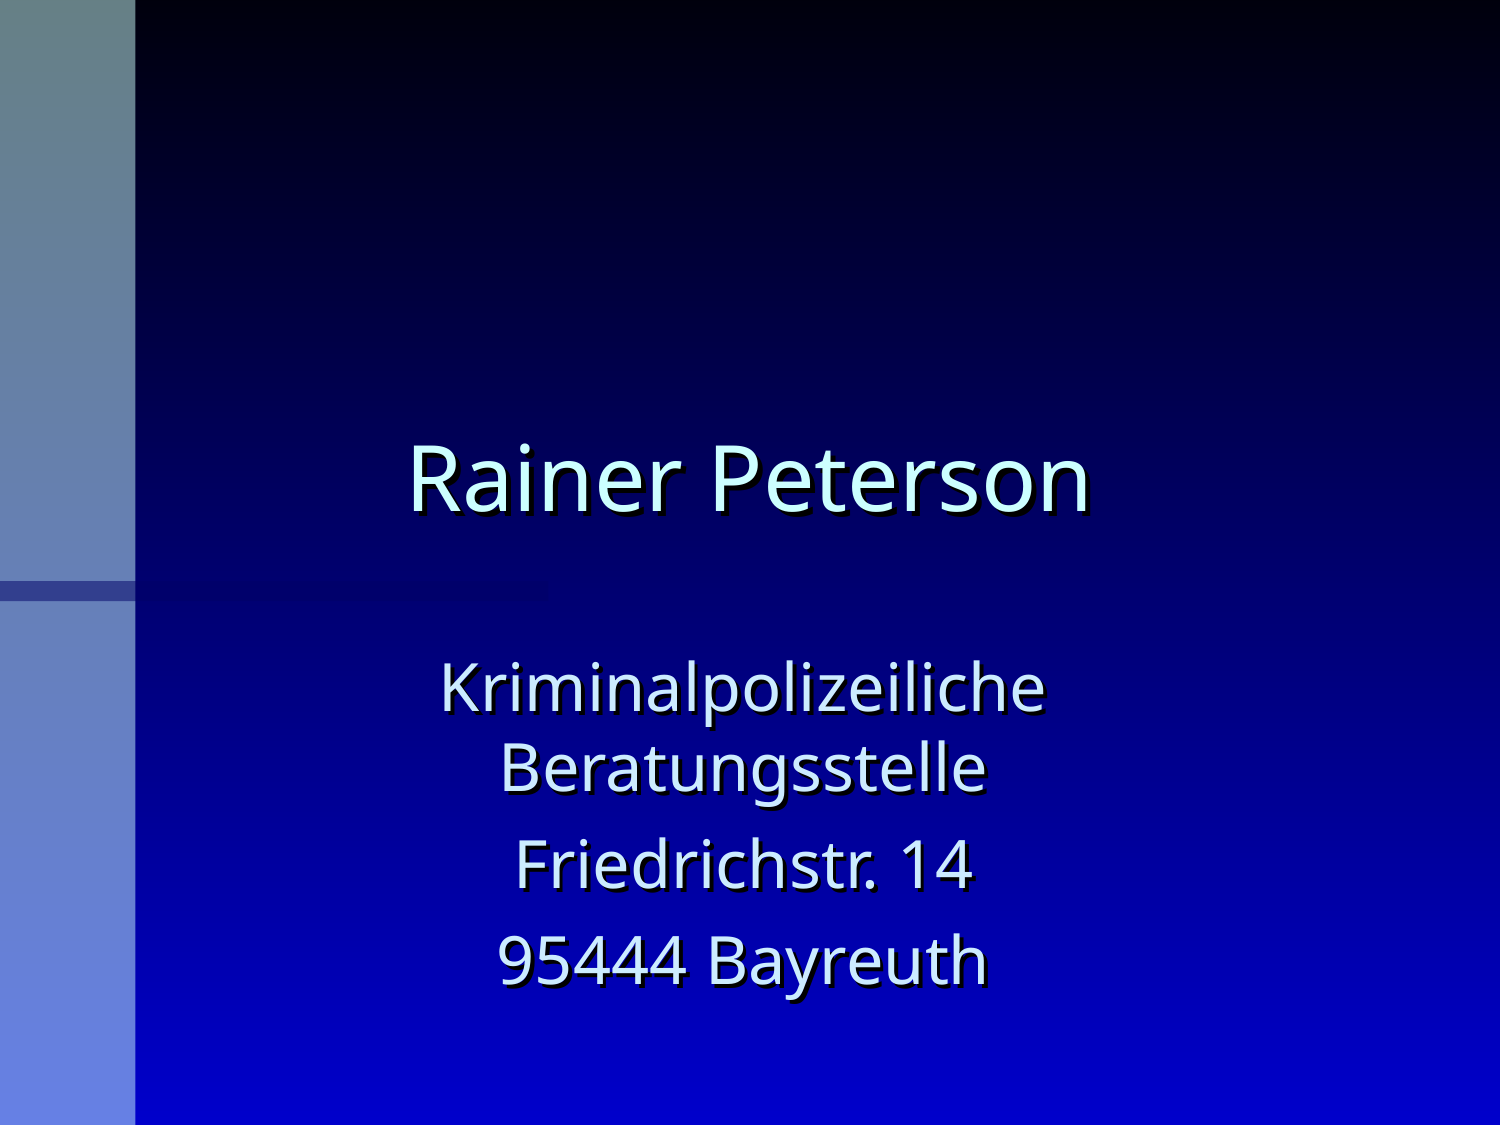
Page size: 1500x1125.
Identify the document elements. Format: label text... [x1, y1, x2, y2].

subtitle Kriminalpolizeiliche Beratungsstelle Friedrichstr. 14 95444 Bayreuth [187, 637, 1300, 929]
title Rainer Peterson [112, 349, 1388, 538]
